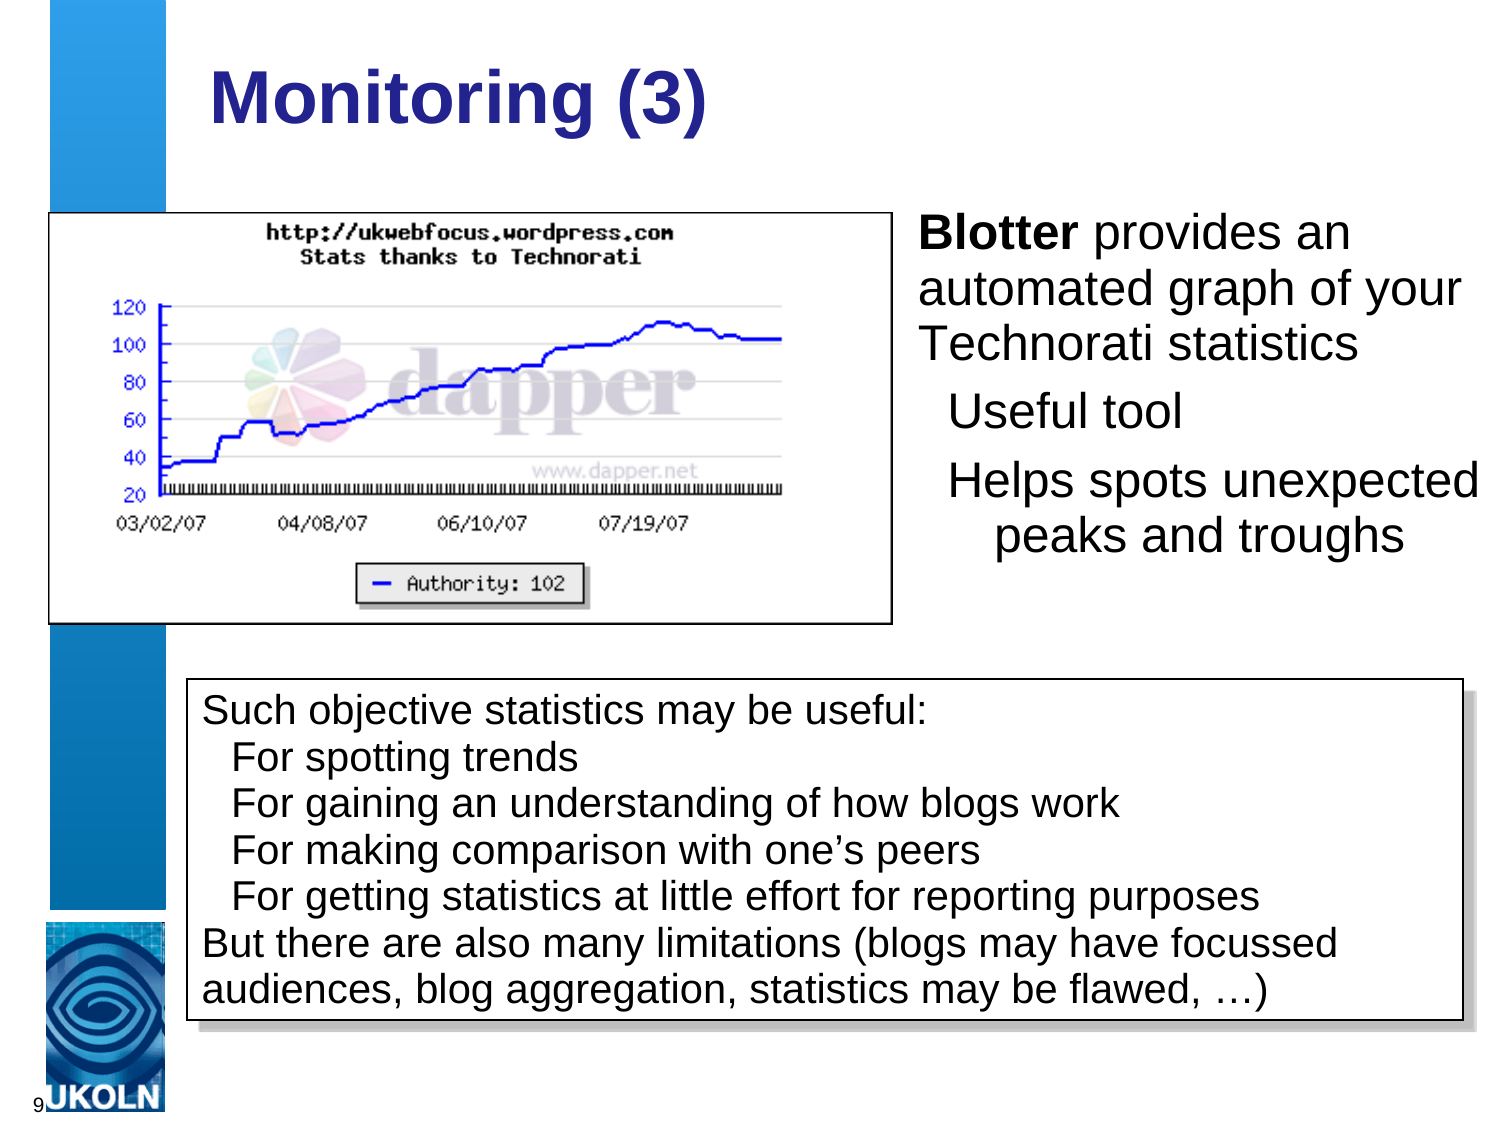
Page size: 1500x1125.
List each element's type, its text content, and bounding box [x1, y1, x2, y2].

list Blotter provides an automated graph of your Technorati statistics Useful tool Helps spots unexpected peaks and troughs [903, 196, 1500, 657]
picture [48, 212, 893, 625]
text_box Such objective statistics may be useful: For spotting trends For gaining an understanding of how blogs work For making comparison with one’s peers For getting statistics at little effort for reporting purposes But there are also many limitations (blogs may have focussed audiences, blog aggregation, statistics may be flawed, …) [186, 679, 1464, 1021]
title Monitoring (3) [194, 42, 1447, 153]
picture [46, 922, 58, 927]
picture [46, 922, 165, 1112]
